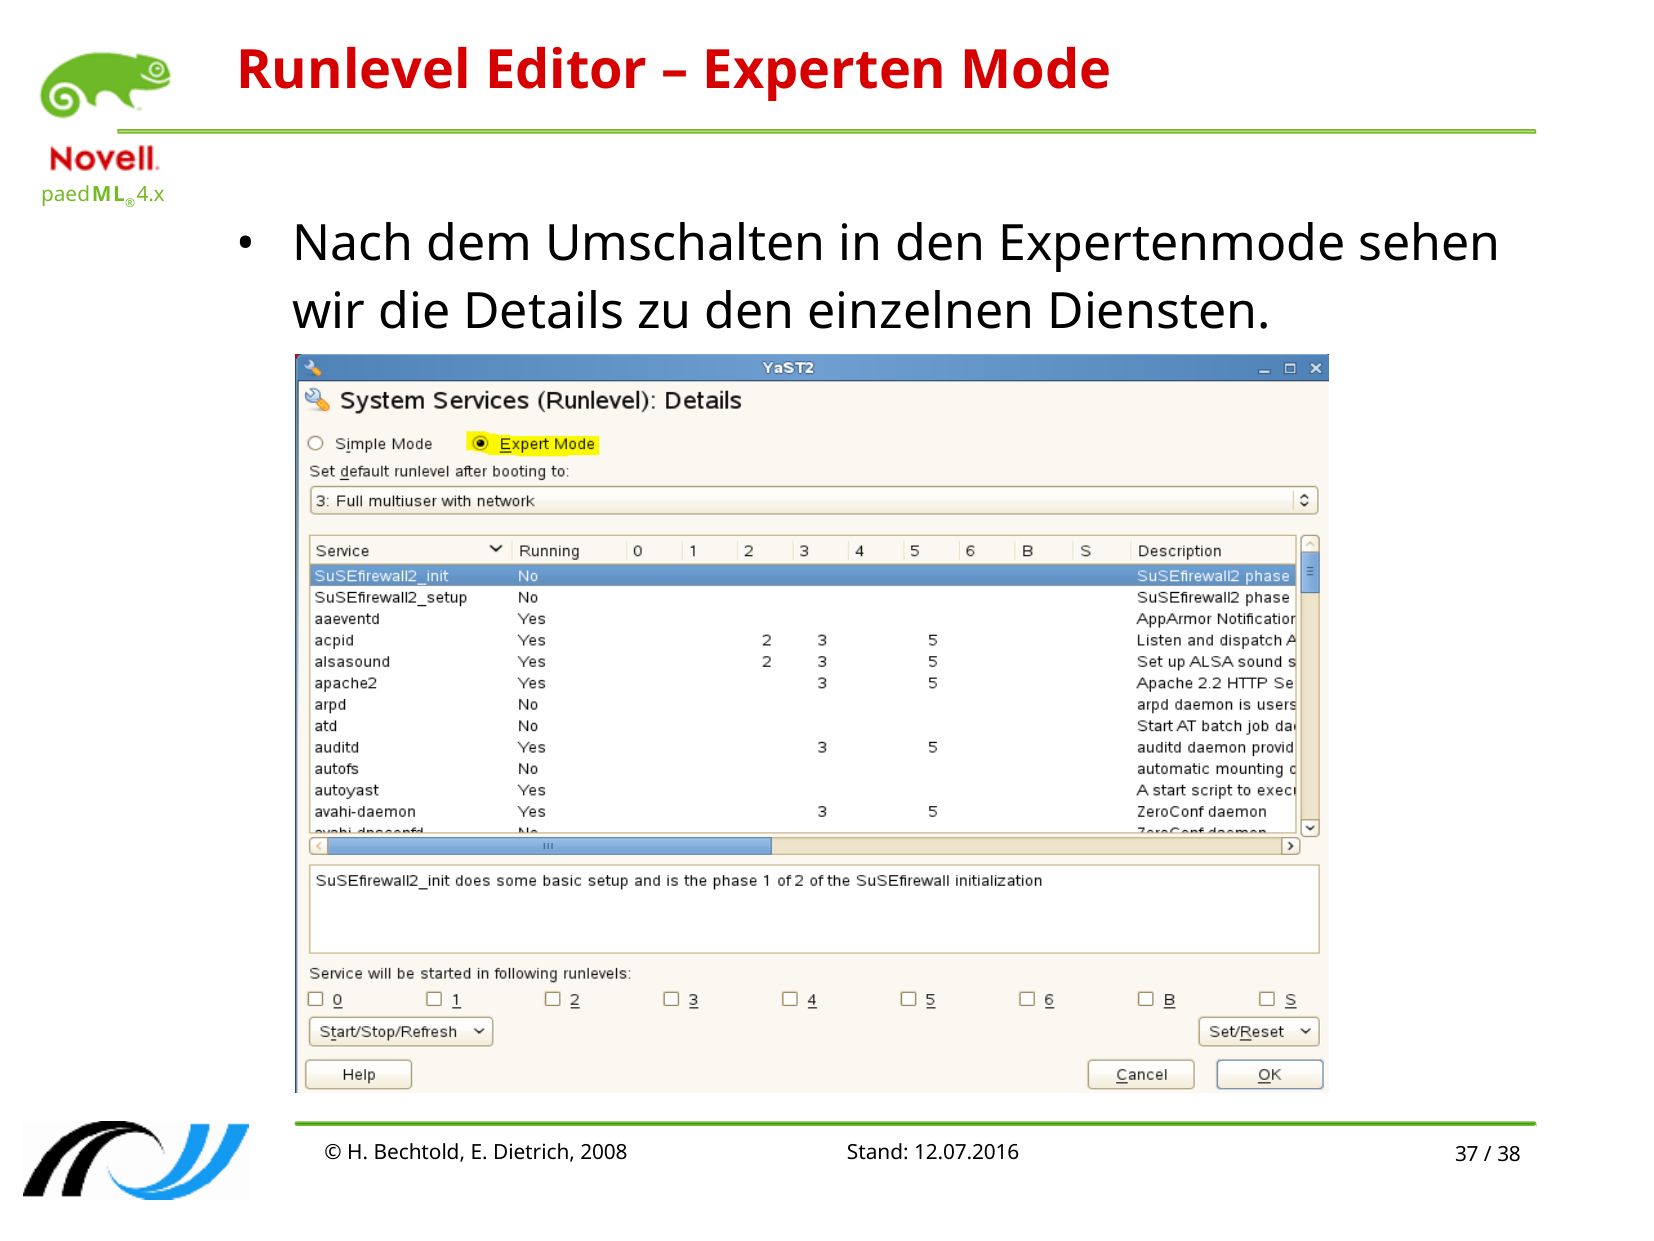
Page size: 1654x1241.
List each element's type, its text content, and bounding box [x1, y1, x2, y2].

picture [26, 35, 184, 193]
list Nach dem Umschalten in den Expertenmode sehen wir die Details zu den einzelnen Diensten. [236, 206, 1565, 328]
title Runlevel Editor – Experten Mode [236, 17, 1536, 119]
picture [295, 354, 1329, 1093]
picture [23, 1121, 249, 1200]
